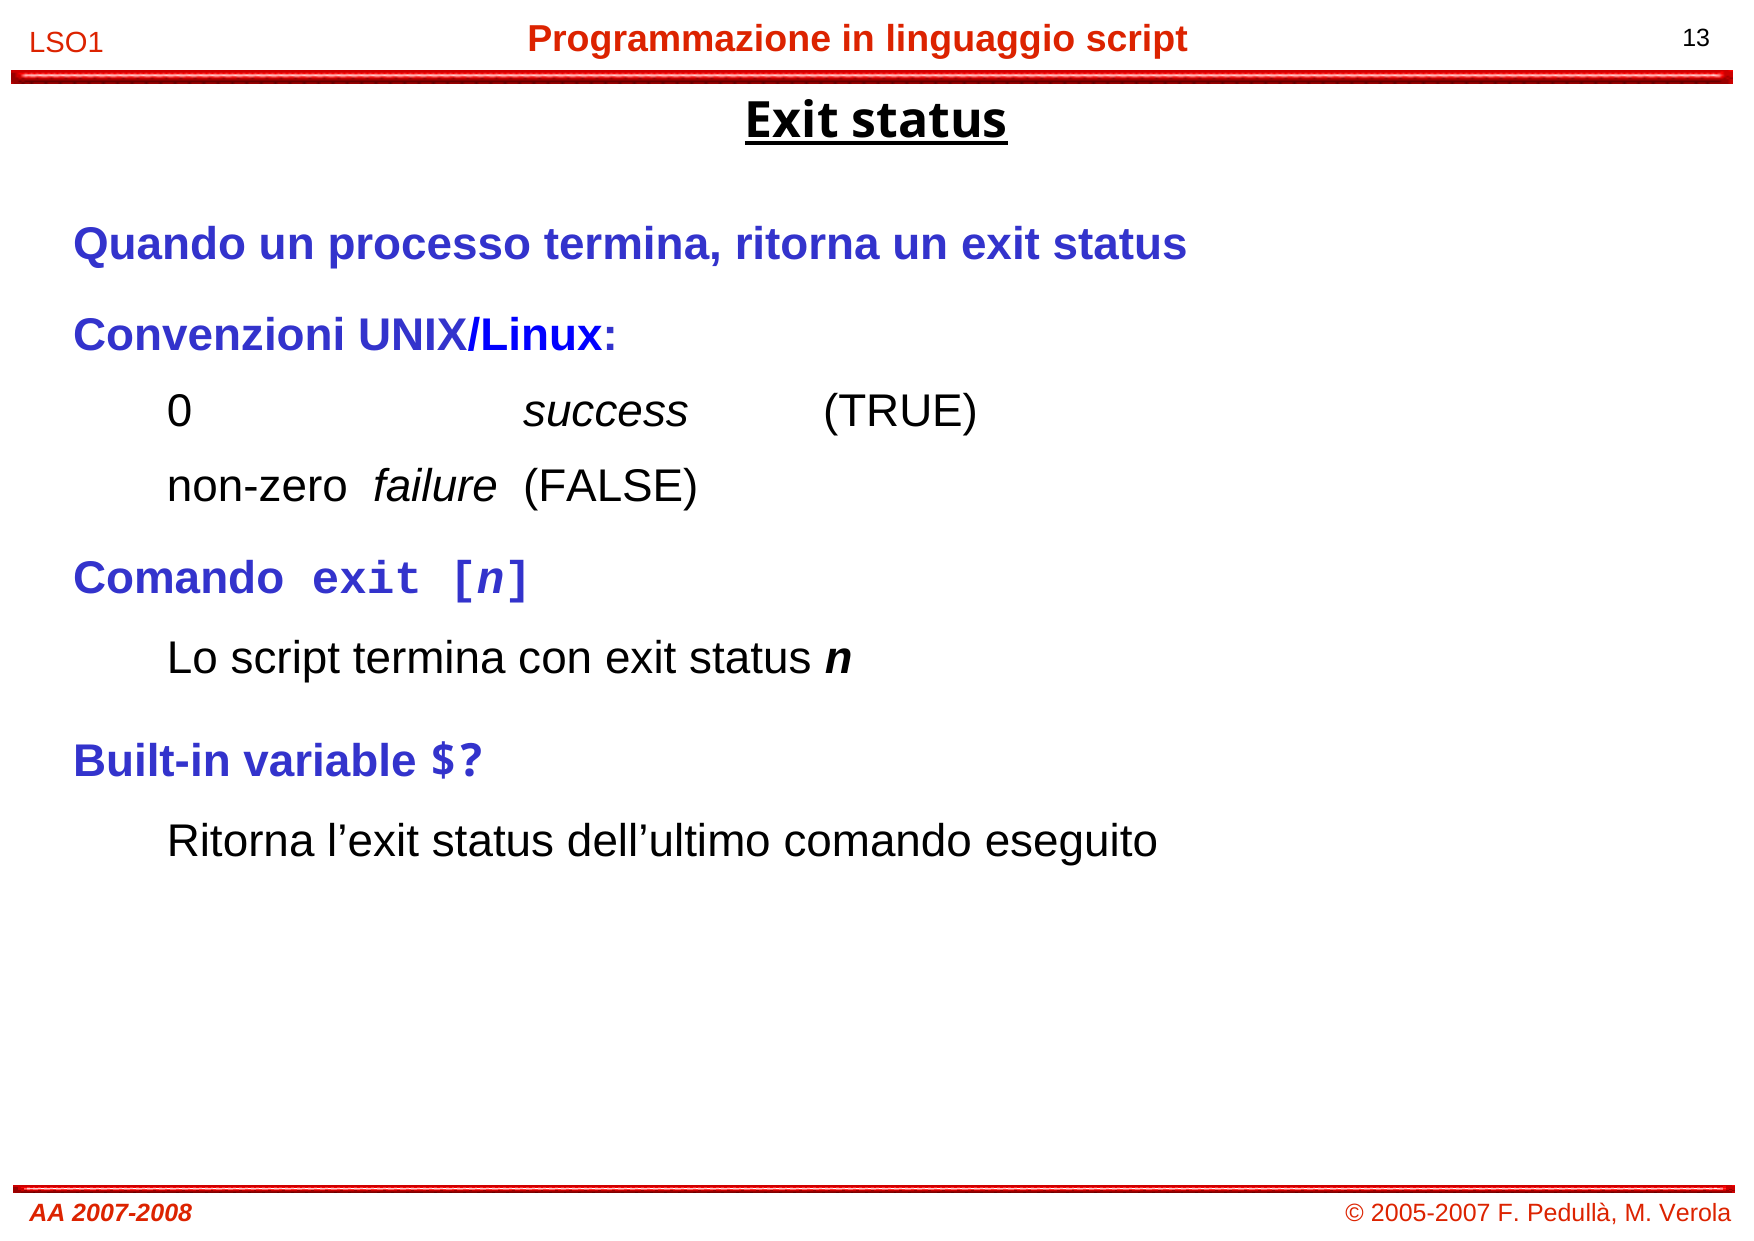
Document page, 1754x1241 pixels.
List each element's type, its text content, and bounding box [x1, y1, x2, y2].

title Exit status [713, 72, 1040, 168]
picture [13, 1185, 1735, 1193]
picture [11, 70, 1733, 84]
list Quando un processo termina, ritorna un exit status Convenzioni UNIX/Linux: 0 success (TRUE) non-zero failure (FALSE) Comando exit [n] Lo script termina con exit status n Built-in variable $? Ritorna l’exit status dell’ultimo comando eseguito [58, 206, 1696, 955]
